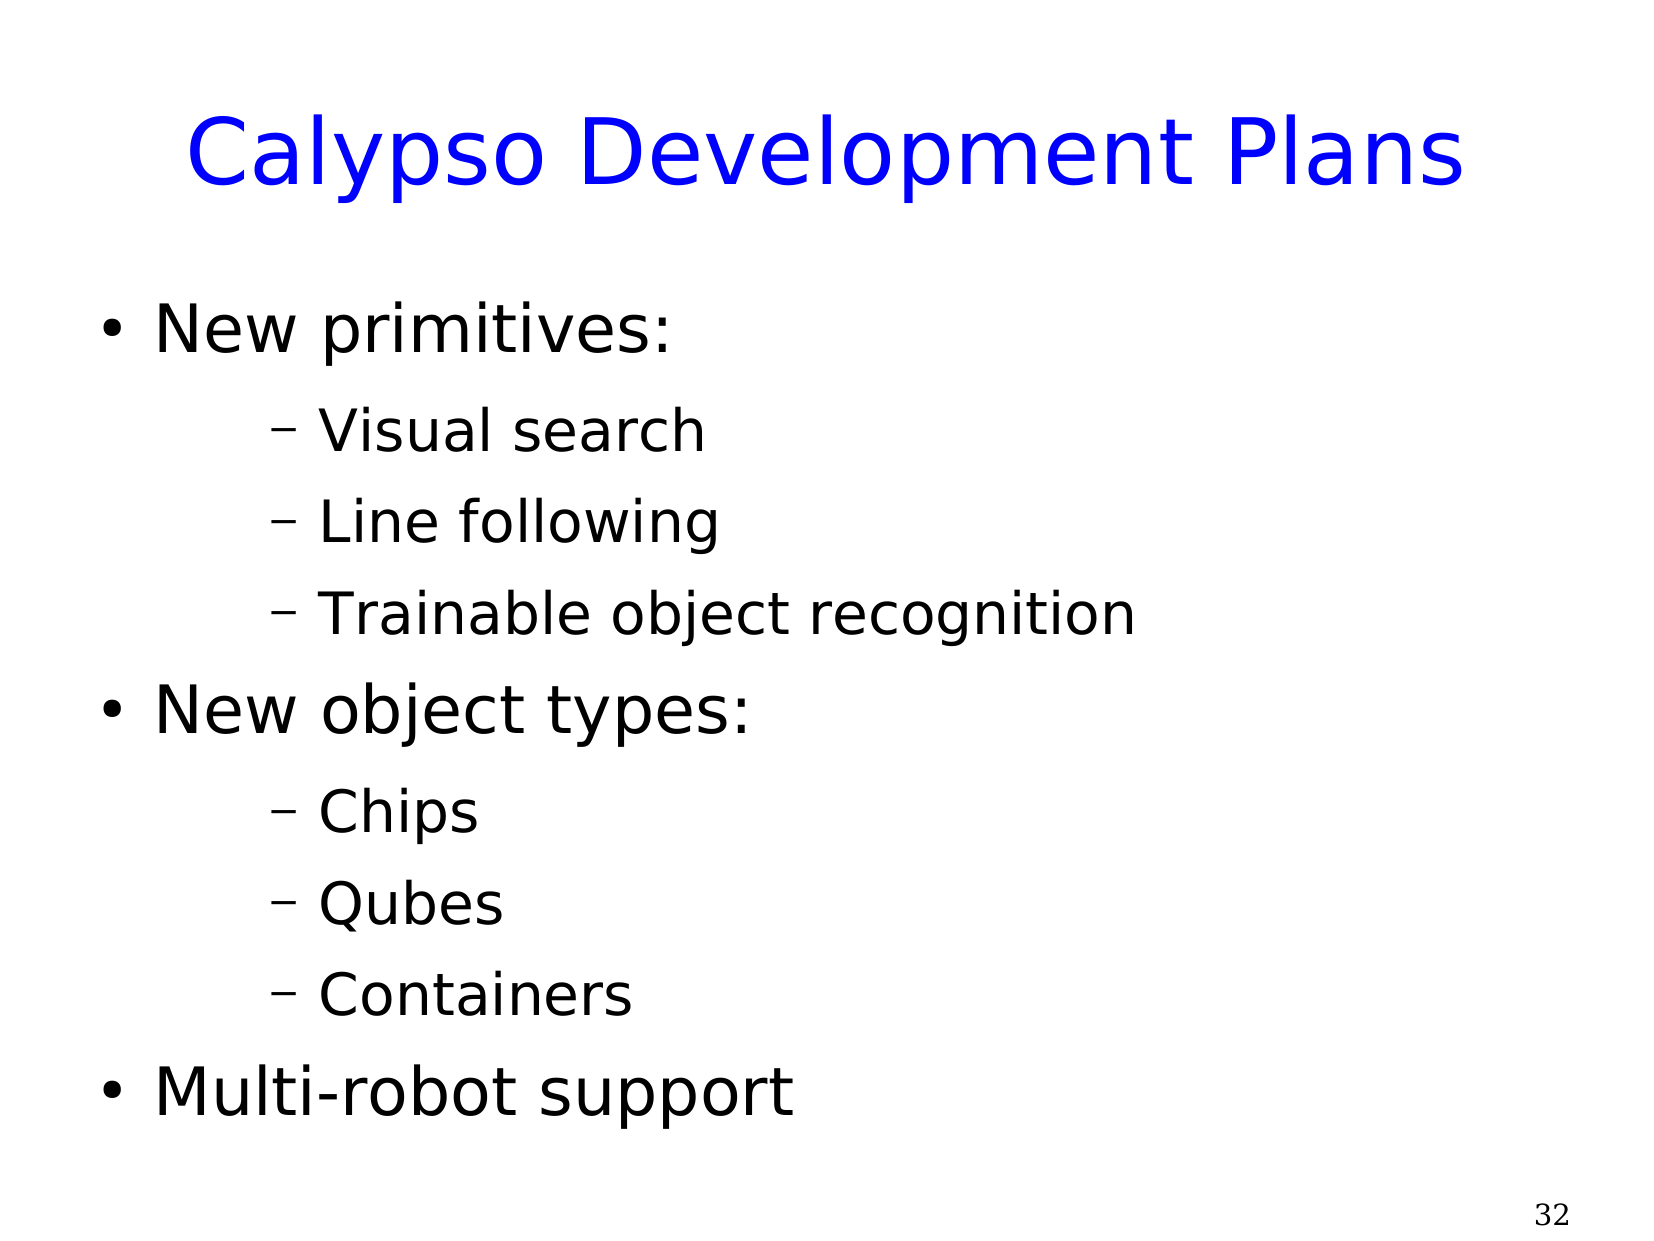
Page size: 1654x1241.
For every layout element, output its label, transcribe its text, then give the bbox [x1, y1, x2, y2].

title Calypso Development Plans [82, 49, 1571, 257]
list New primitives: Visual search Line following Trainable object recognition New object types: Chips Qubes Containers Multi-robot support [82, 290, 1571, 1131]
